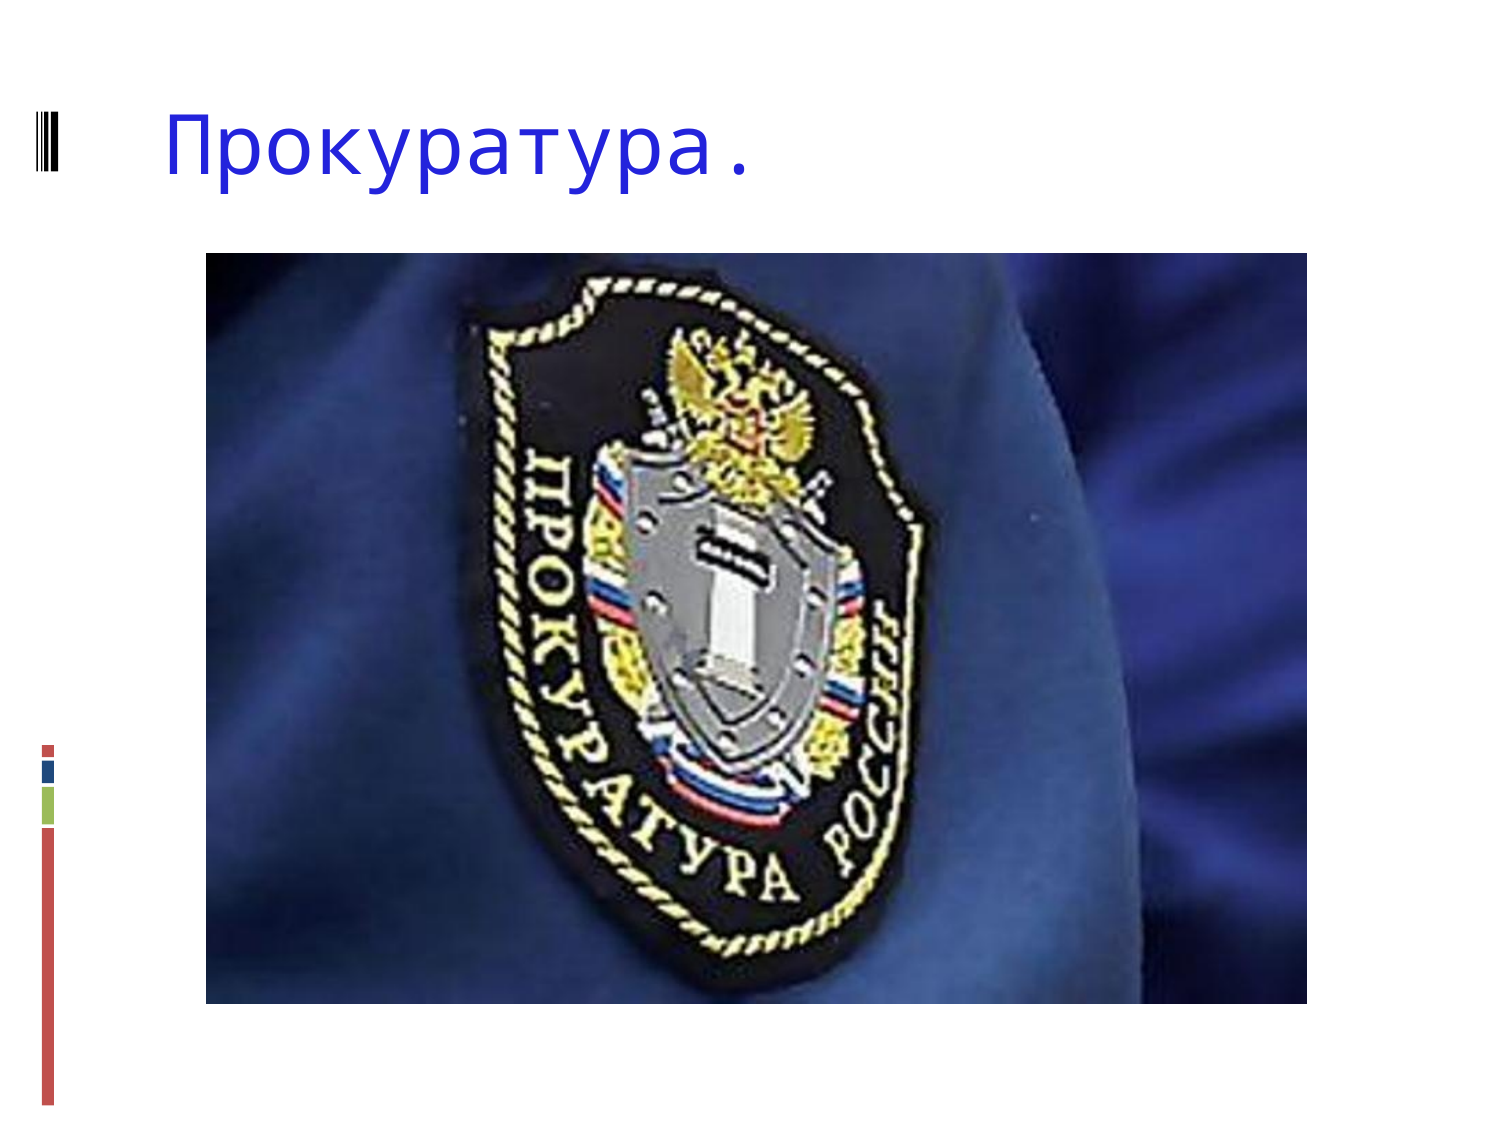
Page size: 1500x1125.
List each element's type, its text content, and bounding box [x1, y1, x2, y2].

picture [206, 253, 1307, 1004]
title Прокуратура. [150, 83, 1425, 234]
